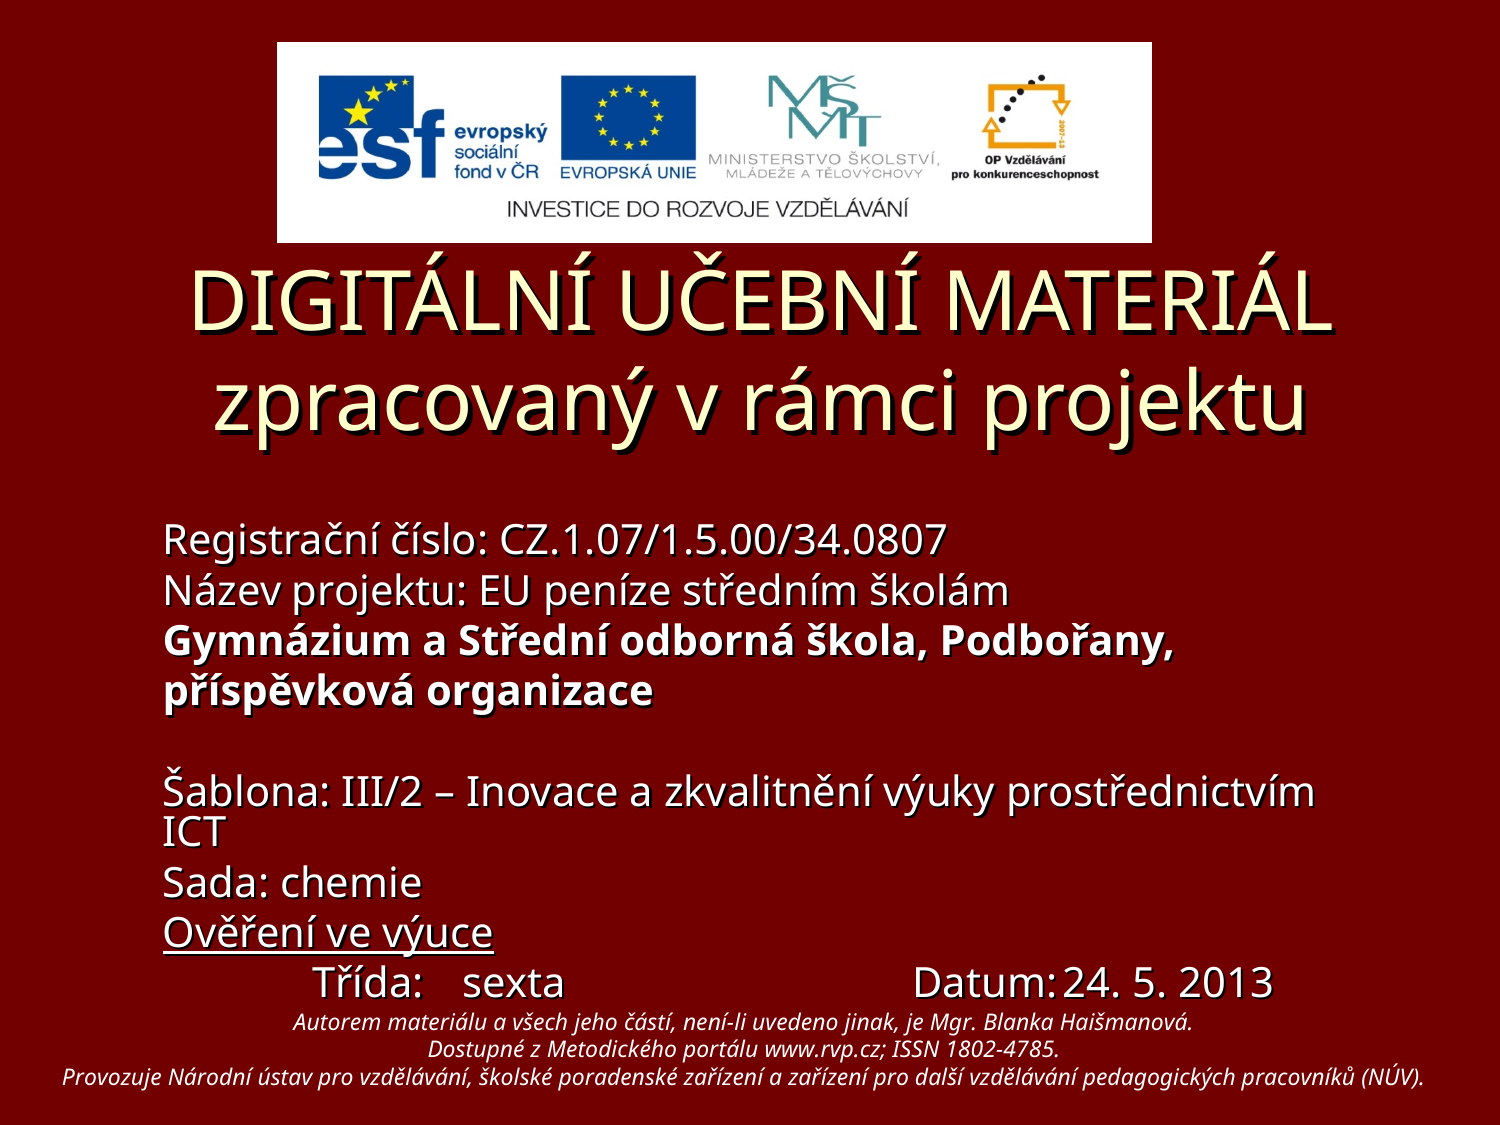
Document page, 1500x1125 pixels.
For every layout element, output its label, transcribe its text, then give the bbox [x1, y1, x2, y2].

picture [277, 42, 1152, 243]
text_box Autorem materiálu a všech jeho částí, není-li uvedeno jinak, je Mgr. Blanka Haišmanová. Dostupné z Metodického portálu www.rvp.cz; ISSN 1802-4785. Provozuje Národní ústav pro vzdělávání, školské poradenské zařízení a zařízení pro další vzdělávání pedagogických pracovníků (NÚV). [46, 999, 1442, 1125]
title DIGITÁLNÍ UČEBNÍ MATERIÁL zpracovaný v rámci projektu [159, 239, 1364, 455]
text_box Registrační číslo: CZ.1.07/1.5.00/34.0807 Název projektu: EU peníze středním školám Gymnázium a Střední odborná škola, Podbořany, příspěvková organizace Šablona: III/2 – Inovace a zkvalitnění výuky prostřednictvím ICT Sada: chemie Ověření ve výuce Třída: sexta Datum: 24. 5. 2013 [147, 515, 1376, 999]
